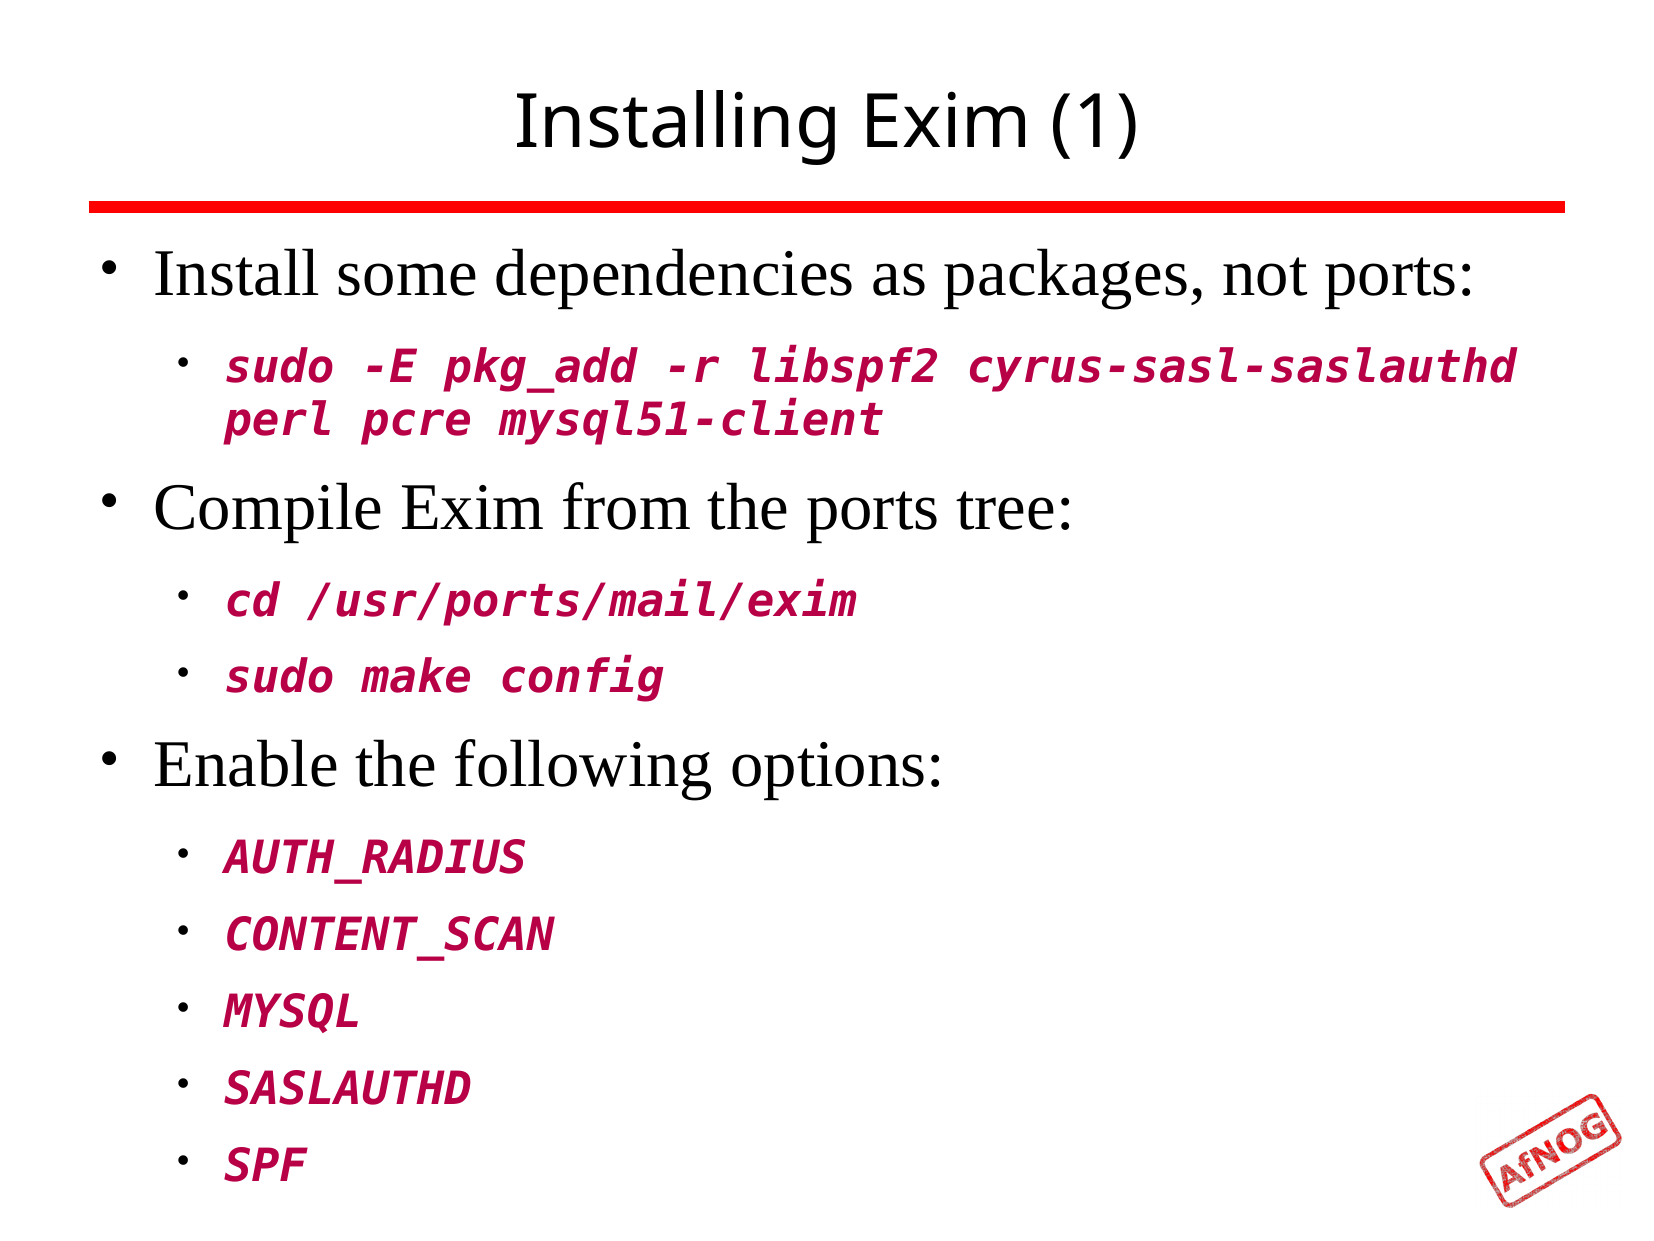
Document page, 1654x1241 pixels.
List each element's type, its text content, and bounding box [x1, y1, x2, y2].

picture [1476, 1090, 1625, 1211]
list Install some dependencies as packages, not ports: sudo -E pkg_add -r libspf2 cyrus-sasl-saslauthd perl pcre mysql51-client Compile Exim from the ports tree: cd /usr/ports/mail/exim sudo make config Enable the following options: AUTH_RADIUS CONTENT_SCAN MYSQL SASLAUTHD SPF [82, 236, 1571, 1192]
title Installing Exim (1) [88, 29, 1565, 207]
